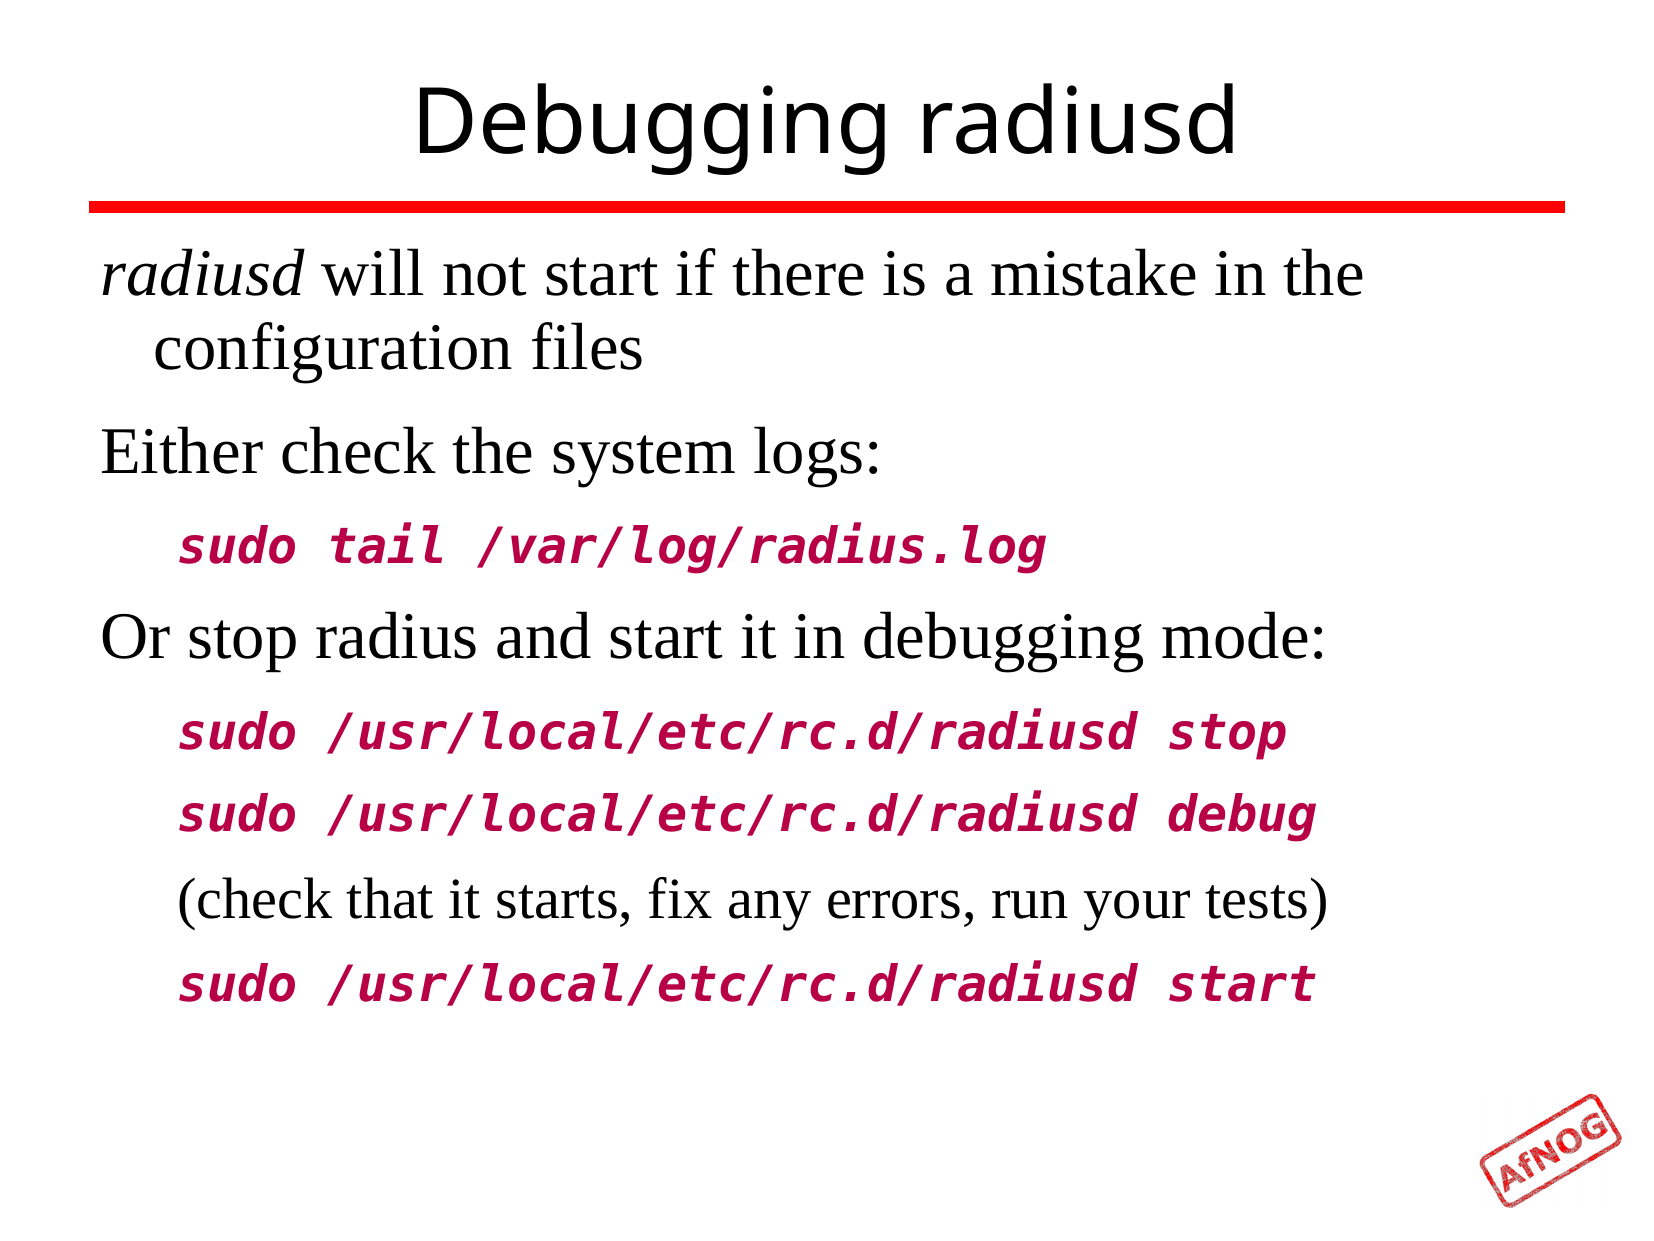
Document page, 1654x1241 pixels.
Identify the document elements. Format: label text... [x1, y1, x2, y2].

list radiusd will not start if there is a mistake in the configuration files Either check the system logs: sudo tail /var/log/radius.log Or stop radius and start it in debugging mode: sudo /usr/local/etc/rc.d/radiusd stop sudo /usr/local/etc/rc.d/radiusd debug (check that it starts, fix any errors, run your tests) sudo /usr/local/etc/rc.d/radiusd start [82, 236, 1571, 1108]
picture [1476, 1090, 1625, 1211]
title Debugging radiusd [88, 36, 1565, 200]
